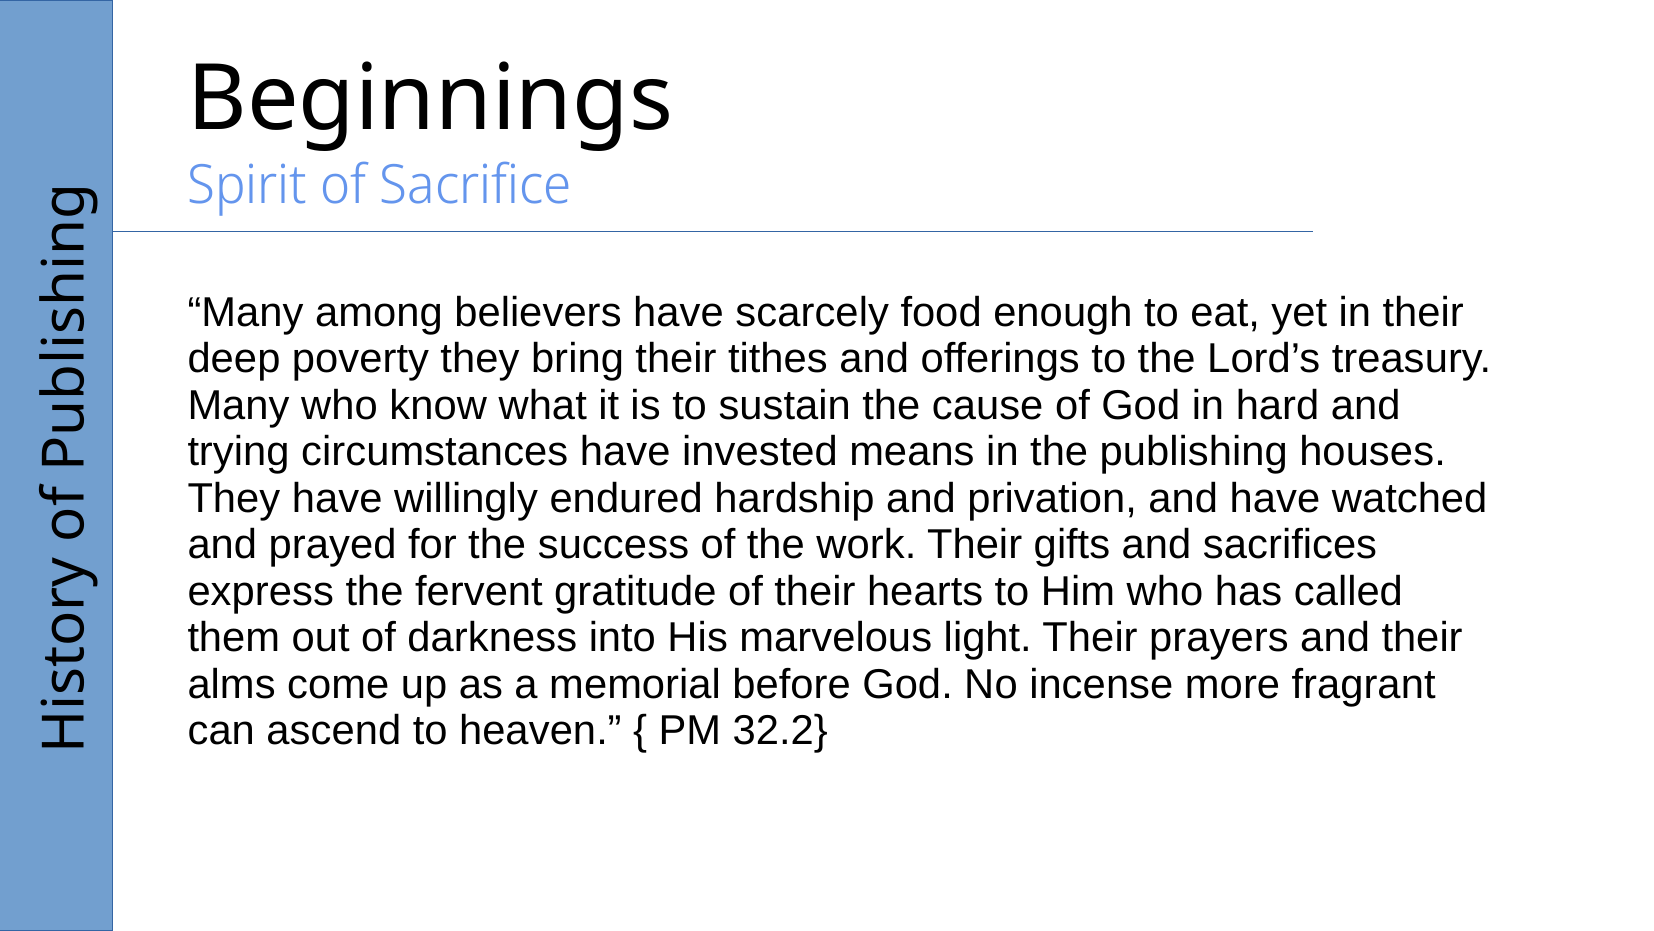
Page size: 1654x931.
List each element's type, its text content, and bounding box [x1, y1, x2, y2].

title Spirit of Sacrifice [187, 125, 1571, 239]
text_box [0, 0, 113, 931]
subtitle “Many among believers have scarcely food enough to eat, yet in their deep poverty they bring their tithes and offerings to the Lord’s treasury. Many who know what it is to sustain the cause of God in hard and trying circumstances have invested means in the publishing houses. They have willingly endured hardship and privation, and have watched and prayed for the success of the work. Their gifts and sacrifices express the fervent gratitude of their hearts to Him who has called them out of darkness into His marvelous light. Their prayers and their alms come up as a memorial before God. No incense more fragrant can ascend to heaven.” { PM 32.2} [187, 288, 1501, 826]
text_box History of Publishing [13, 37, 105, 901]
title Beginnings [187, 33, 1571, 125]
